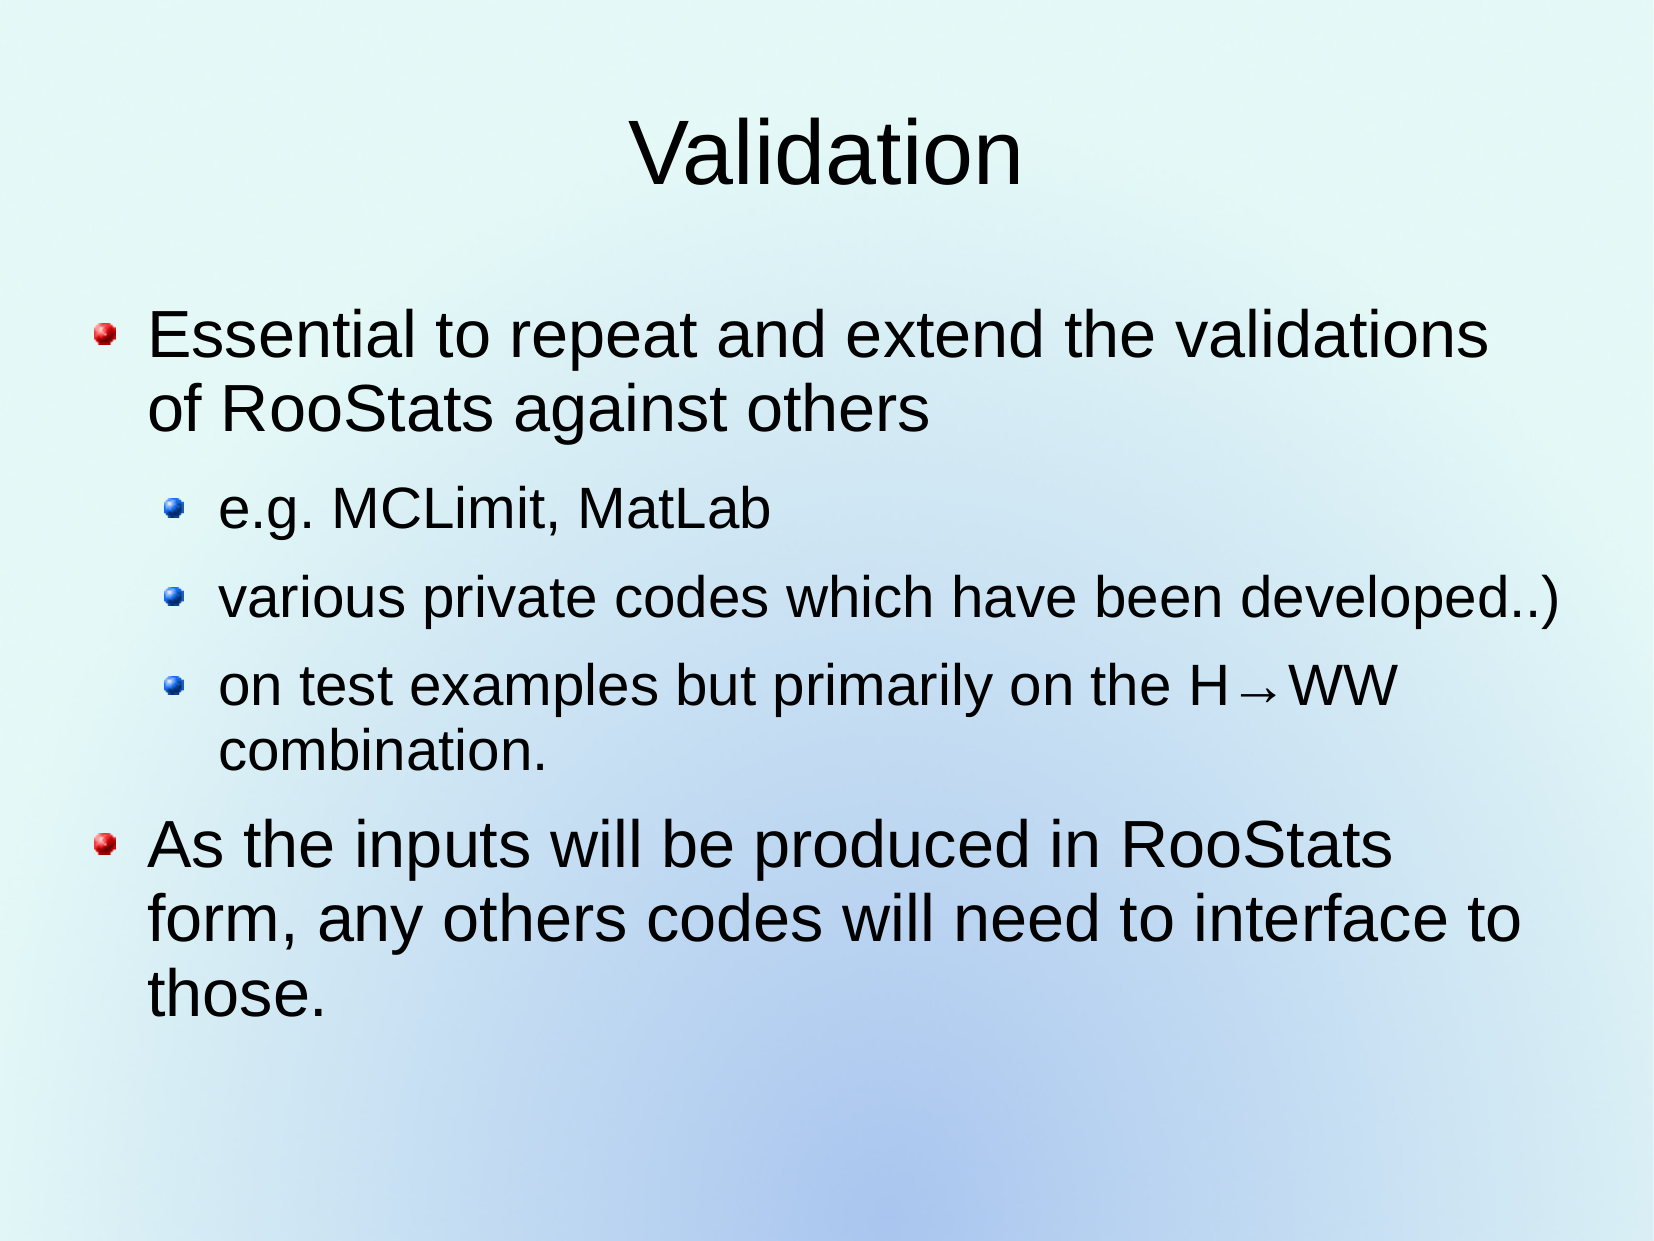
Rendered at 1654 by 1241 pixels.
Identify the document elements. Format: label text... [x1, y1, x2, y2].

picture [0, 0, 1654, 1241]
title Validation [82, 49, 1571, 257]
list Essential to repeat and extend the validations of RooStats against others e.g. MCLimit, MatLab various private codes which have been developed..) on test examples but primarily on the H→WW combination. As the inputs will be produced in RooStats form, any others codes will need to interface to those. [76, 296, 1565, 1116]
